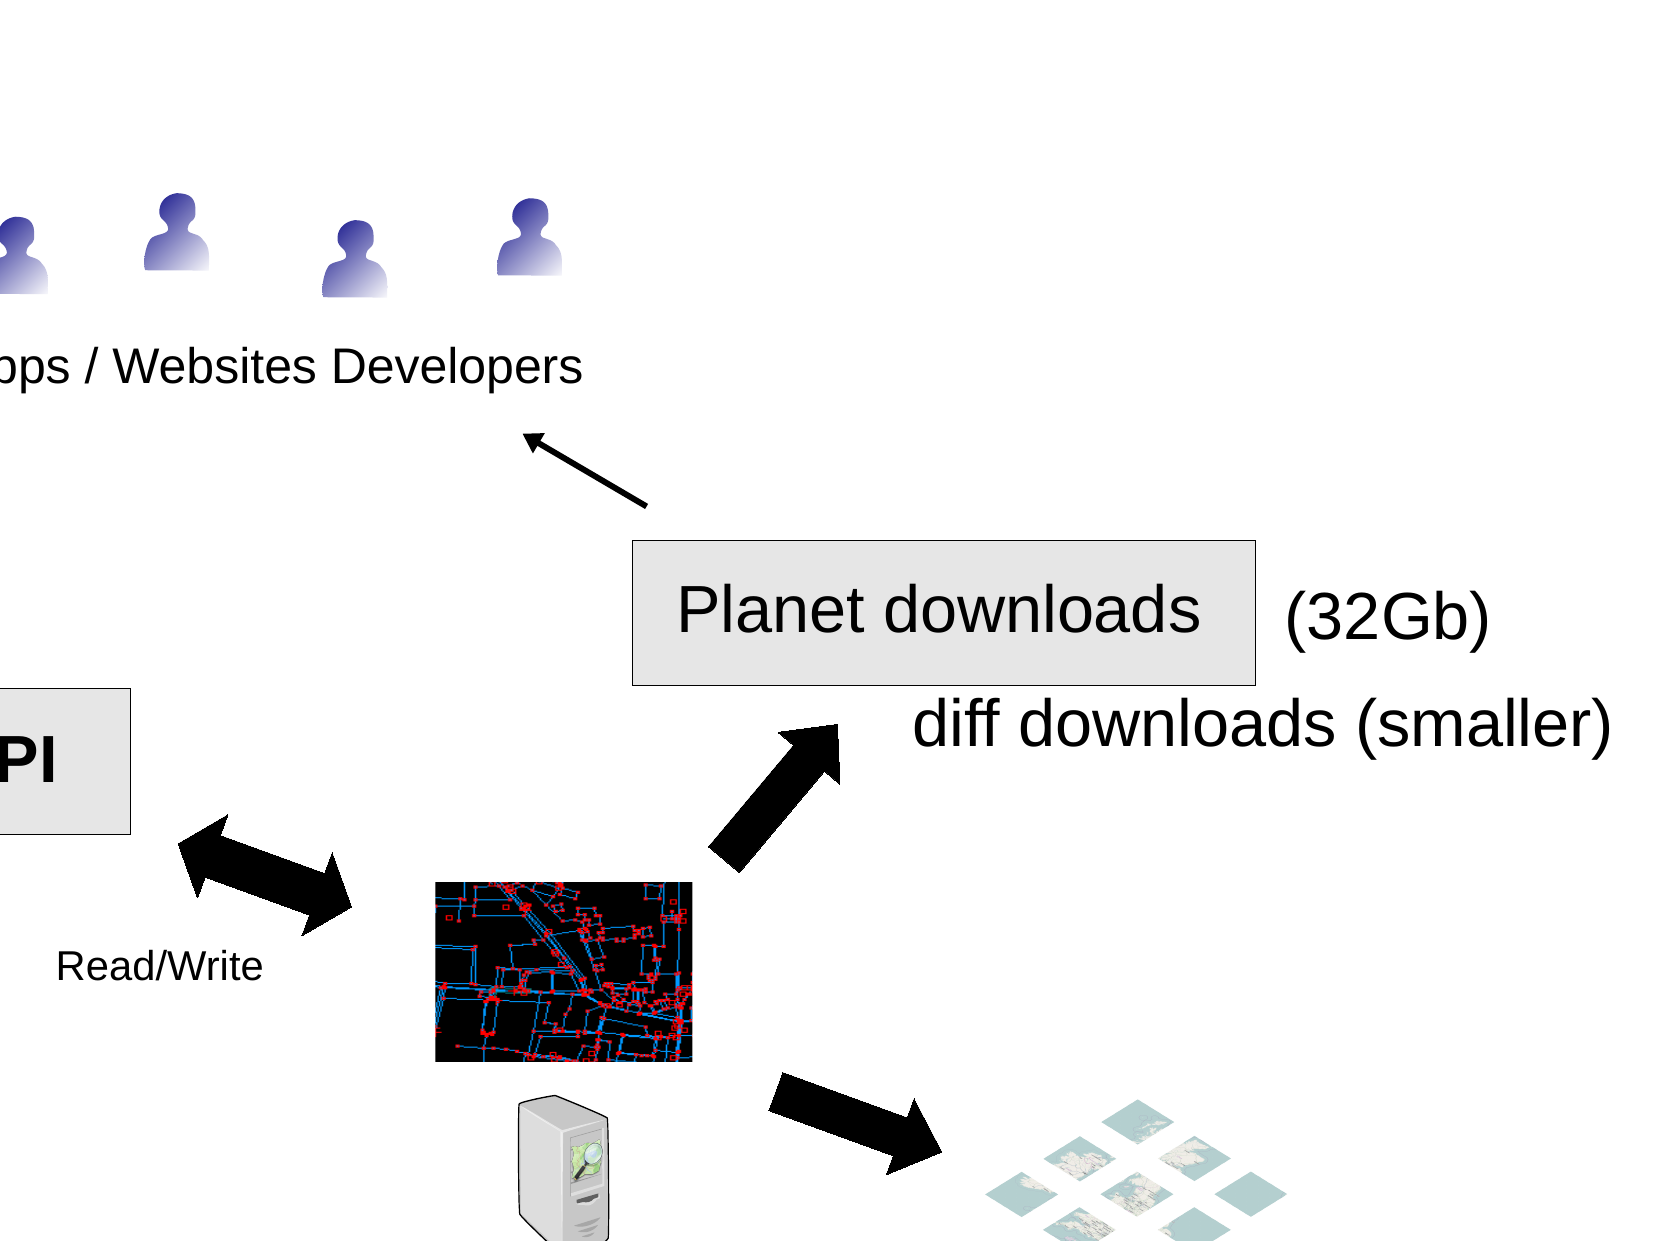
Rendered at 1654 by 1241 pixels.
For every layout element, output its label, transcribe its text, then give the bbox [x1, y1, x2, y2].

list diff downloads (smaller) [855, 686, 1654, 775]
list Apps / Websites Developers [0, 338, 585, 426]
picture [435, 882, 693, 1062]
text_box [708, 724, 840, 873]
picture [516, 1093, 611, 1241]
list (32Gb) [1278, 578, 1499, 672]
list Read/Write [0, 942, 331, 1009]
text_box [0, 688, 131, 835]
picture [982, 1094, 1293, 1241]
list Planet downloads [662, 571, 1216, 661]
text_box [768, 1072, 942, 1175]
text_box [322, 220, 388, 298]
text_box [0, 216, 48, 295]
text_box [632, 540, 1256, 686]
text_box [497, 198, 563, 276]
text_box [144, 193, 210, 271]
text_box [178, 814, 352, 936]
list API [0, 722, 94, 811]
